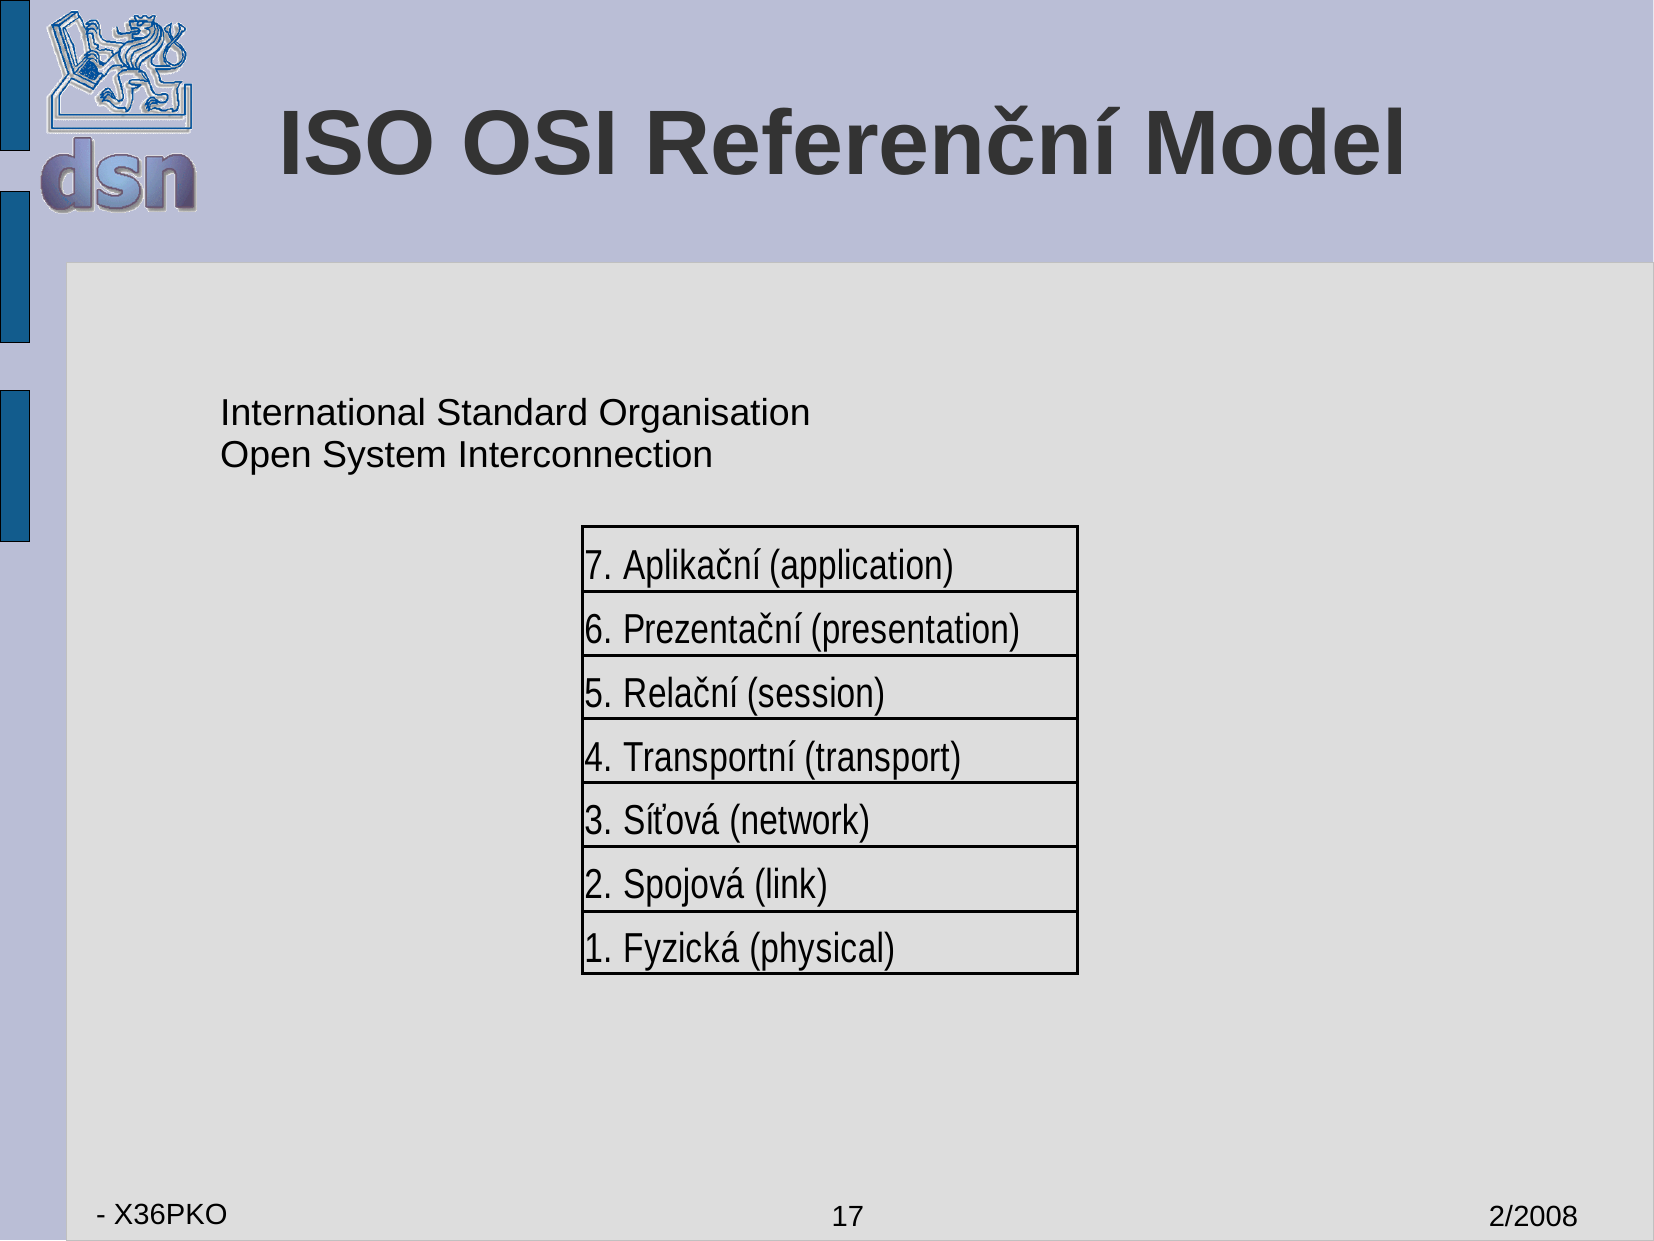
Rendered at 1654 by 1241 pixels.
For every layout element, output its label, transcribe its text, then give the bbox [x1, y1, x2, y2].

text_box International Standard Organisation Open System Interconnection [205, 383, 826, 483]
chart [581, 524, 1505, 1030]
title ISO OSI Referenční Model [210, 39, 1478, 247]
picture [10, 10, 223, 230]
